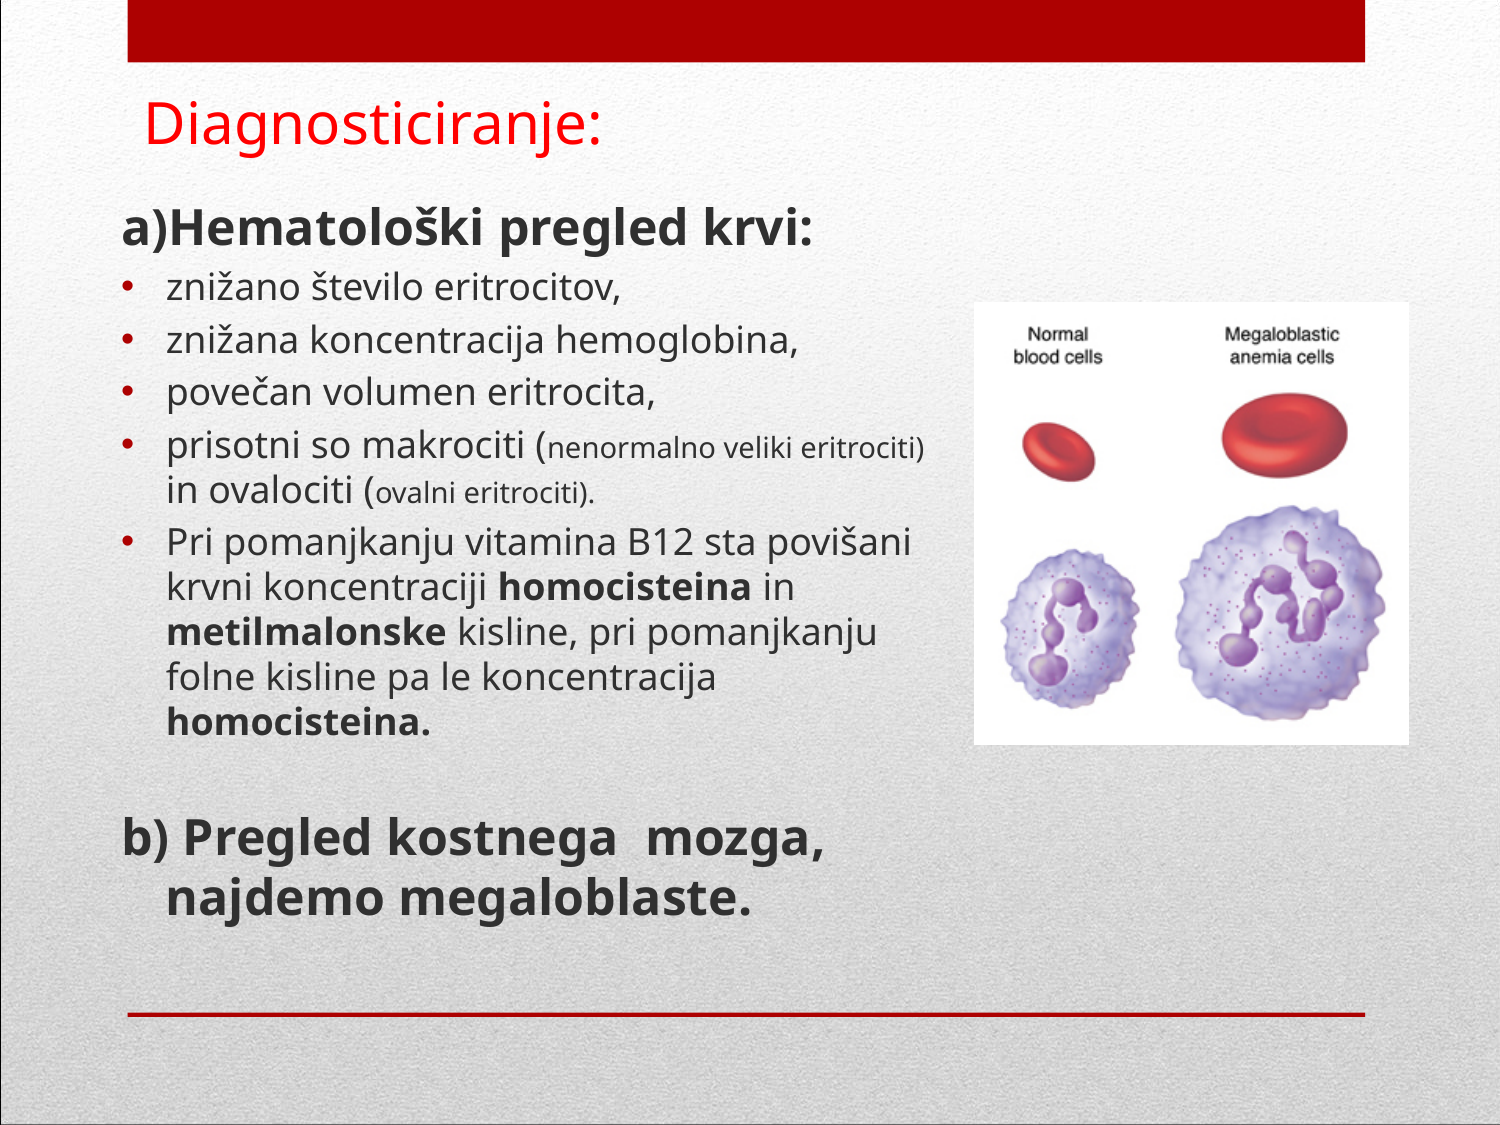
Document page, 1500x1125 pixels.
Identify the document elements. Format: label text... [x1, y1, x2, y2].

list a)Hematološki pregled krvi: znižano število eritrocitov, znižana koncentracija hemoglobina, povečan volumen eritrocita, prisotni so makrociti (nenormalno veliki eritrociti) in ovalociti (ovalni eritrociti). Pri pomanjkanju vitamina B12 sta povišani krvni koncentraciji homocisteina in metilmalonske kisline, pri pomanjkanju folne kisline pa le koncentracija homocisteina. b) Pregled kostnega mozga, najdemo megaloblaste. [106, 326, 976, 1081]
picture [0, 0, 1500, 1125]
title Diagnosticiranje: [128, 58, 1242, 164]
